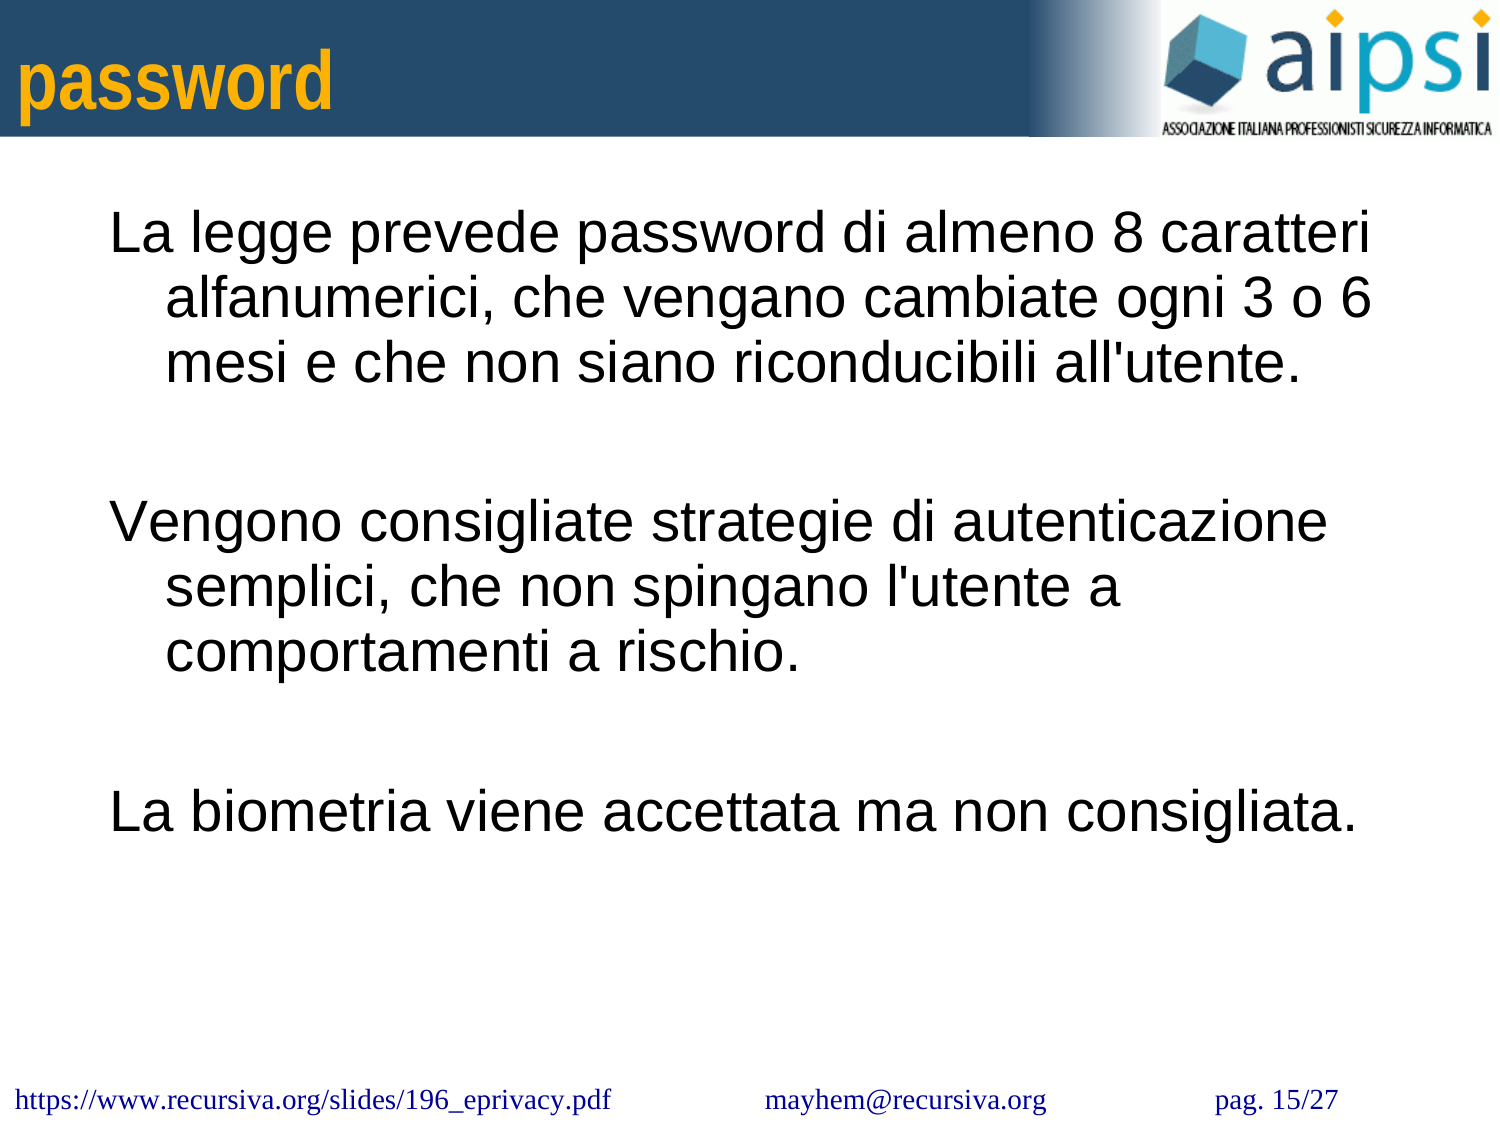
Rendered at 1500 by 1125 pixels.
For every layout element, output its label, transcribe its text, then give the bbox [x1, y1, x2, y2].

title password [16, 30, 1116, 148]
list La legge prevede password di almeno 8 caratteri alfanumerici, che vengano cambiate ogni 3 o 6 mesi e che non siano riconducibili all'utente. Vengono consigliate strategie di autenticazione semplici, che non spingano l'utente a comportamenti a rischio. La biometria viene accettata ma non consigliata. [109, 200, 1463, 1003]
picture [1157, 0, 1499, 141]
